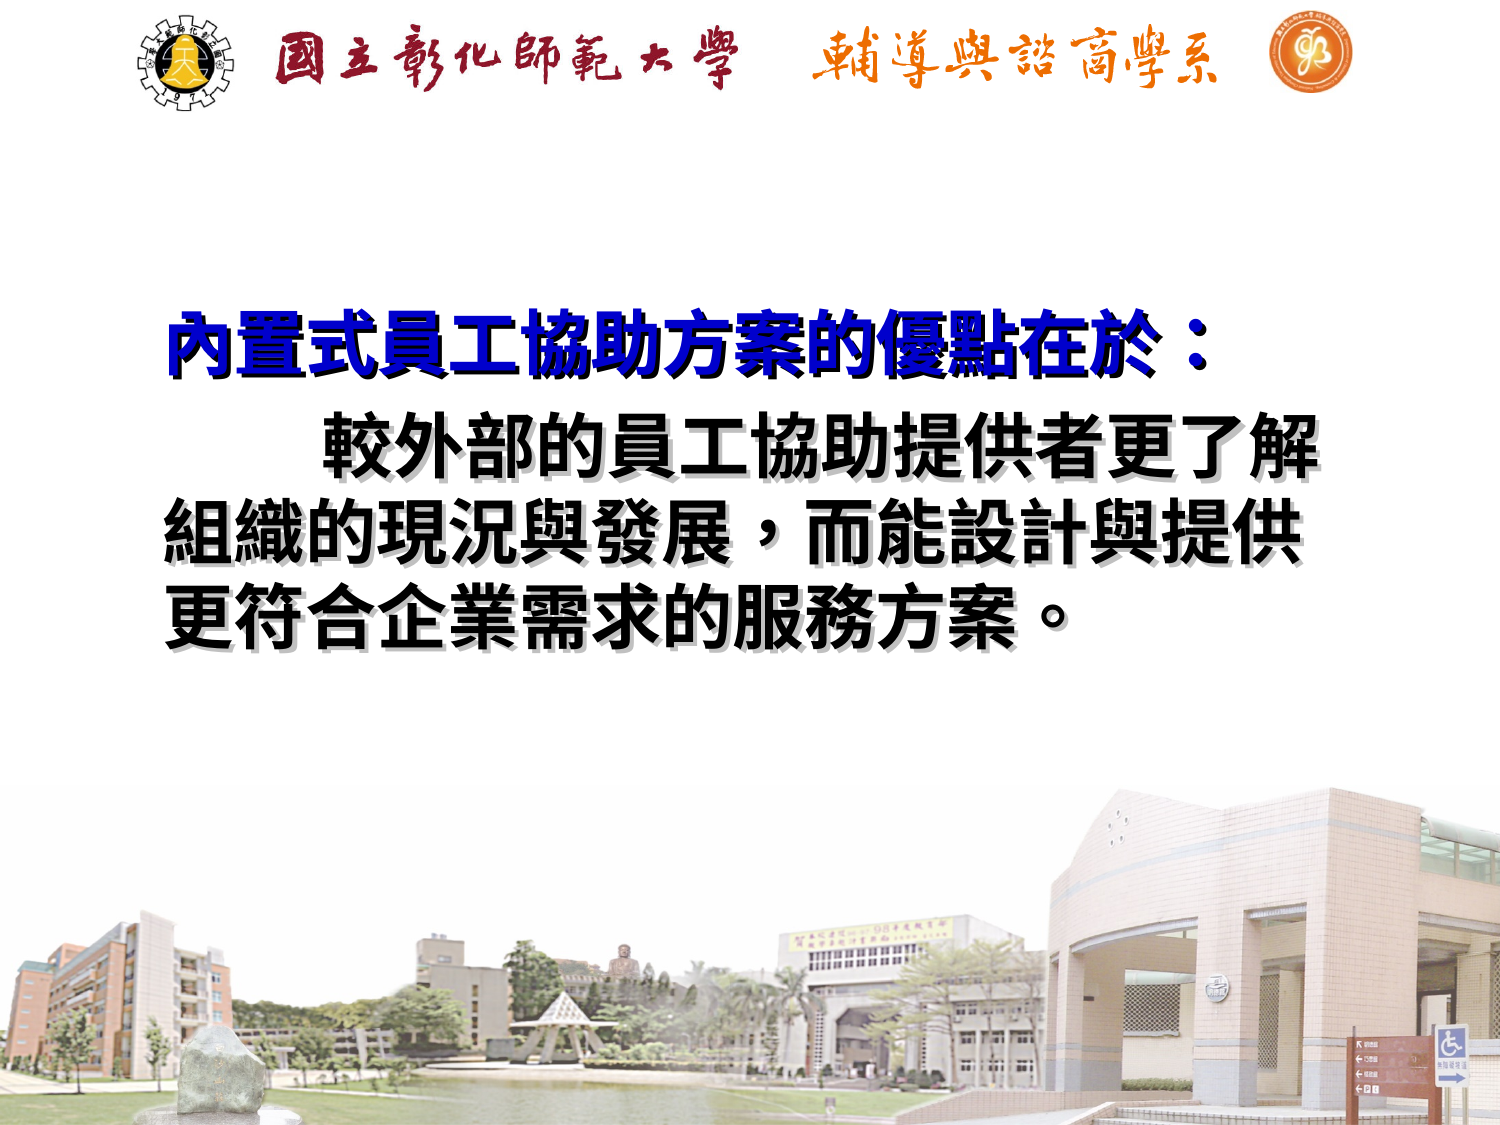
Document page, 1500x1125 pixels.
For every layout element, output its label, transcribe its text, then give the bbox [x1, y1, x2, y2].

list 內置式員工協助方案的優點在於： 較外部的員工協助提供者更了解組織的現況與發展，而能設計與提供更符合企業需求的服務方案。 [147, 290, 1341, 670]
